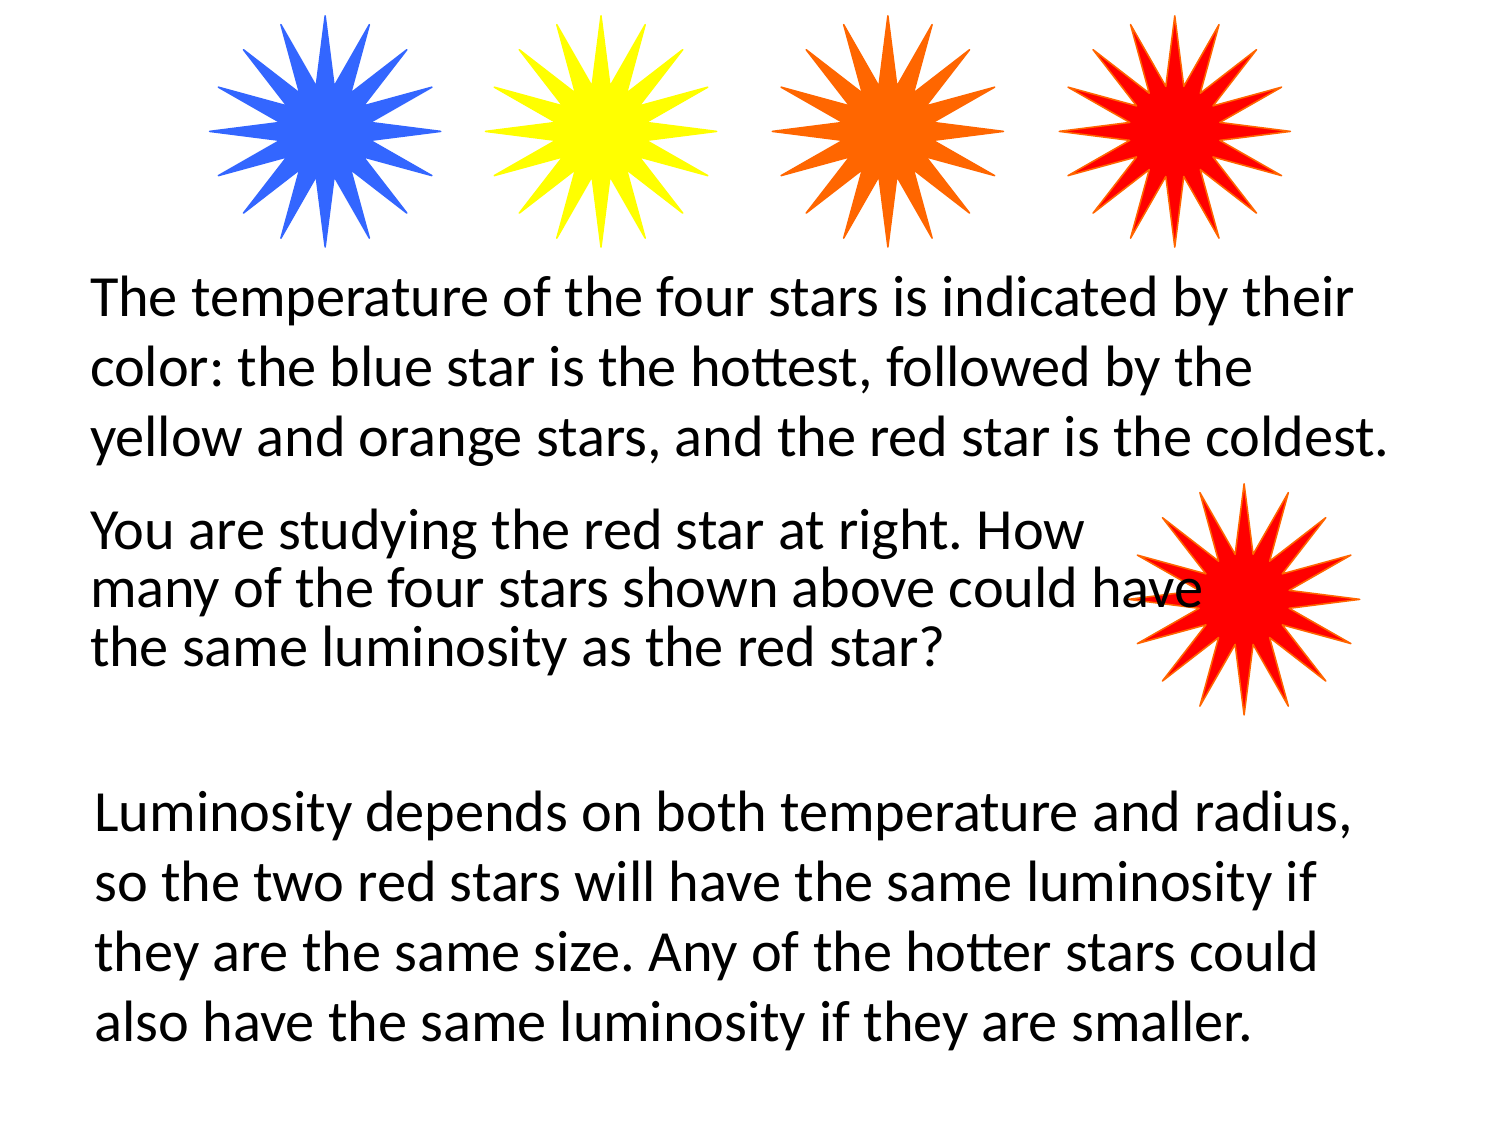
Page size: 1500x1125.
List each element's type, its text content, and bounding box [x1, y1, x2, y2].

text_box [772, 15, 1004, 248]
text_box [209, 15, 441, 248]
text_box Luminosity depends on both temperature and radius, so the two red stars will have the same luminosity if they are the same size. Any of the hotter stars could also have the same luminosity if they are smaller. [79, 703, 1414, 1052]
title The temperature of the four stars is indicated by their color: the blue star is the hottest, followed by the yellow and orange stars, and the red star is the coldest. [75, 250, 1425, 545]
text_box [1059, 15, 1291, 248]
text_box [485, 15, 717, 248]
text_box [1222, 545, 1360, 703]
text_box You are studying the red star at right. How many of the four stars shown above could have the same luminosity as the red star? [74, 360, 1222, 709]
